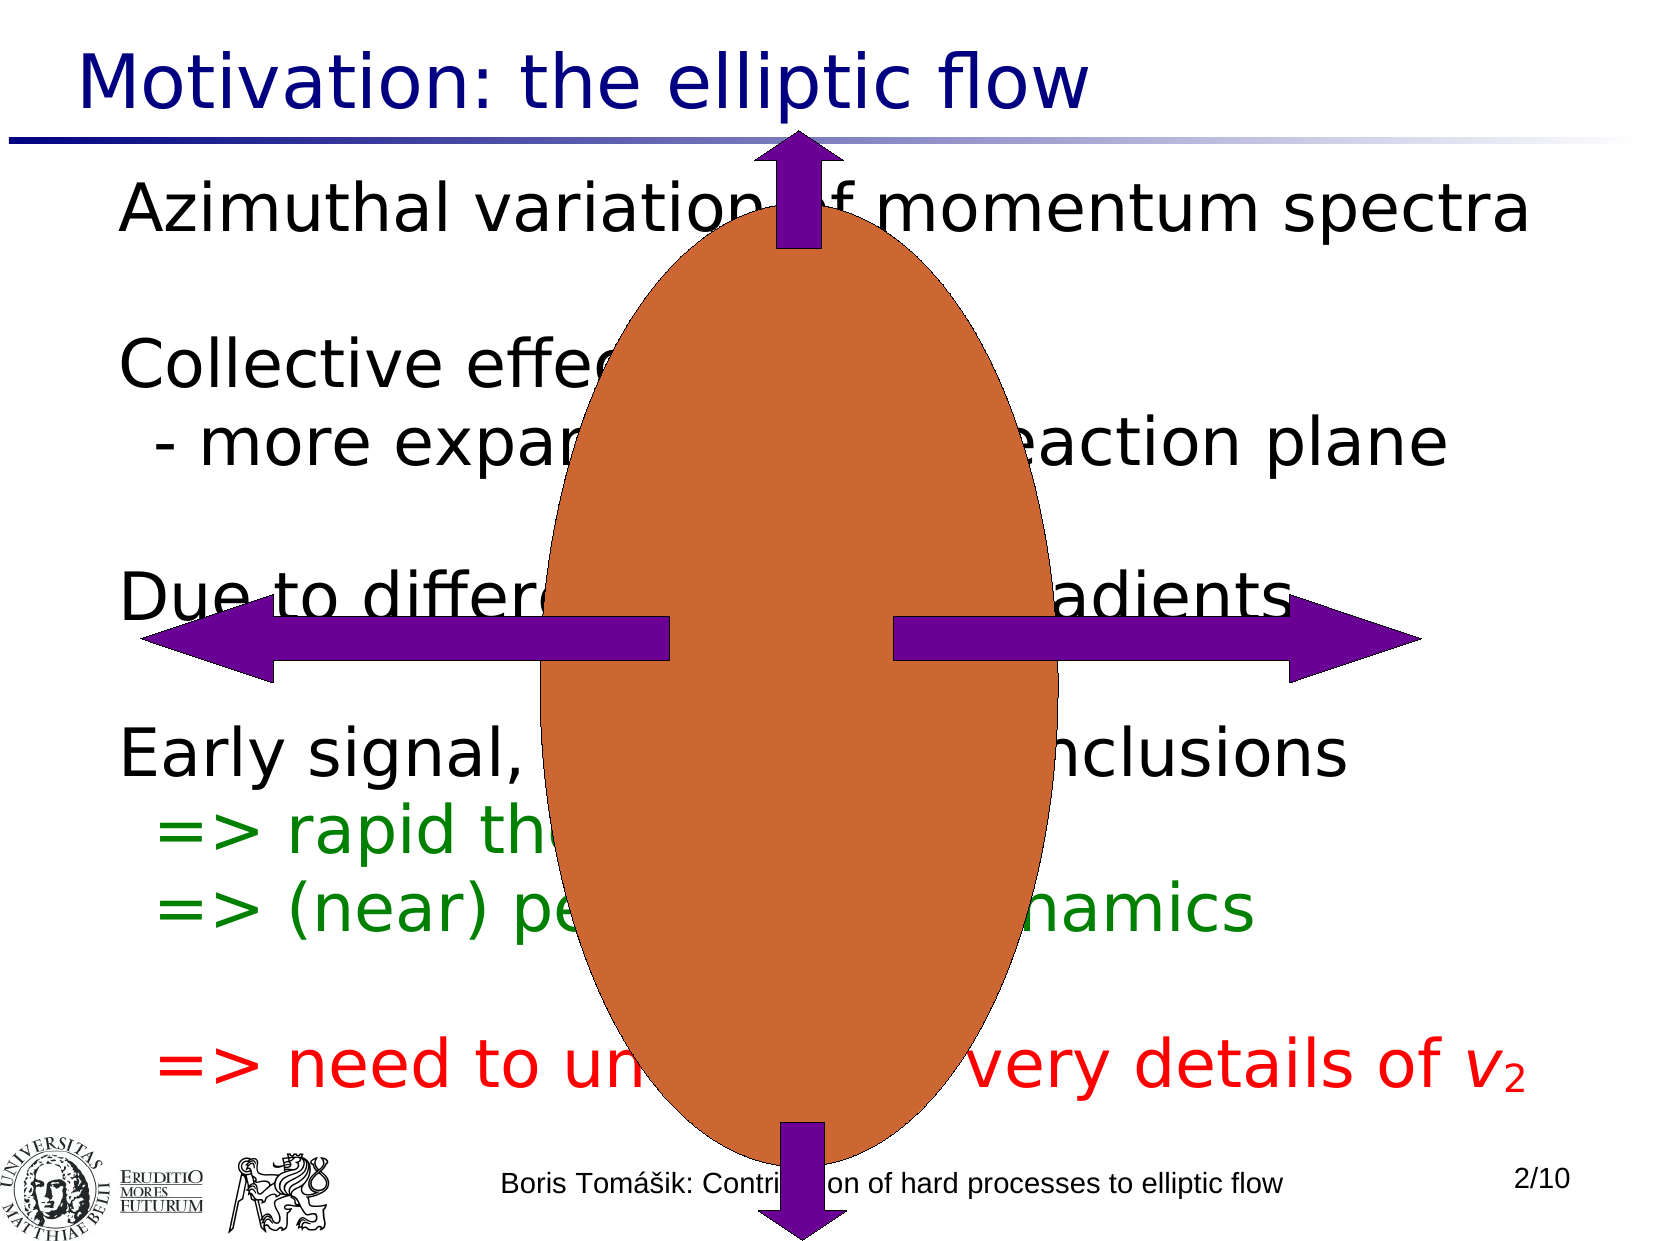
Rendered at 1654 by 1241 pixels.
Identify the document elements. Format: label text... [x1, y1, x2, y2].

picture [0, 1137, 203, 1241]
text_box [140, 130, 1422, 1241]
subtitle Azimuthal variation of momentum spectra Collective effect - more expansion in the reaction plane Due to different pressure gradients Early signal, IMPORTANT conclusions => rapid thermalisation => (near) perfect fluid dynamics => need to understand very details of v2 [822, 159, 1571, 1114]
picture [221, 1143, 340, 1241]
subtitle Azimuthal variation of momentum spectra Collective effect - more expansion in the reaction plane Due to different pressure gradients Early signal, IMPORTANT conclusions => rapid thermalisation => (near) perfect fluid dynamics => need to understand very details of v2 [82, 159, 776, 1114]
title Motivation: the elliptic flow [75, 17, 1565, 149]
